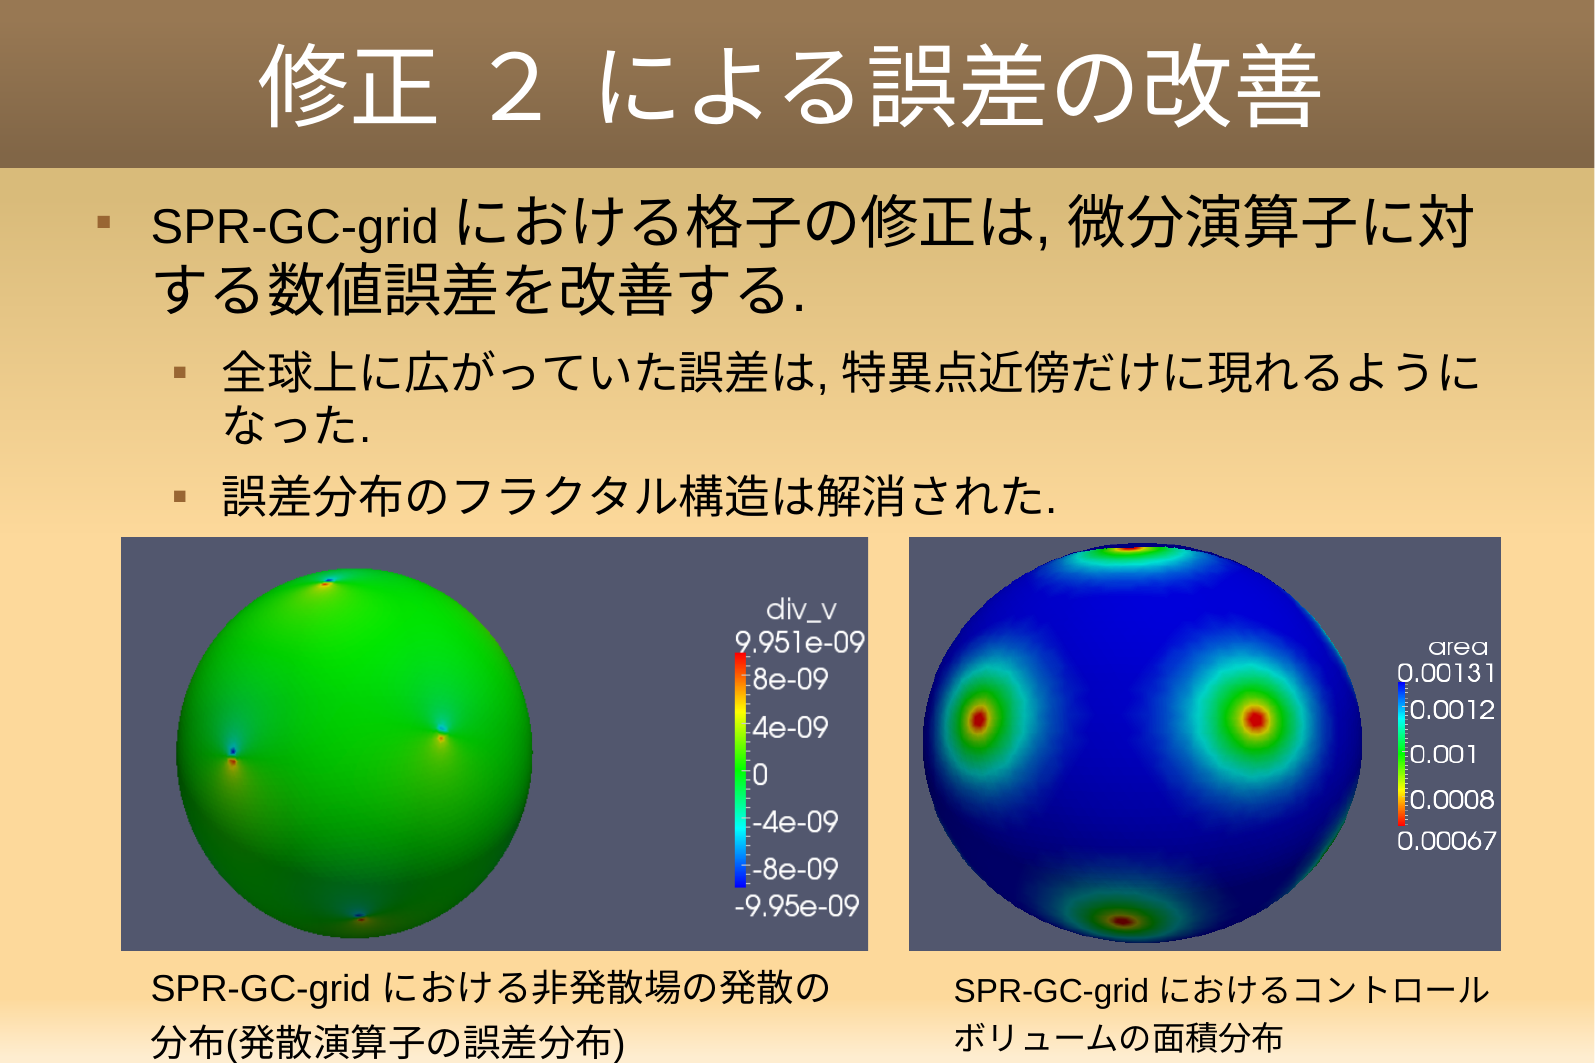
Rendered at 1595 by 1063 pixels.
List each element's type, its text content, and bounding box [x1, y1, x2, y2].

picture [293, 1050, 300, 1056]
list SPR-GC-grid における格子の修正は, 微分演算子に対する数値誤差を改善する. 全球上に広がっていた誤差は, 特異点近傍だけに現れるようになった. 誤差分布のフラクタル構造は解消された. [79, 189, 1515, 892]
picture [0, 0, 1595, 1063]
text_box SPR-GC-grid におけるコントロールボリュームの面積分布 [938, 956, 1536, 1045]
text_box SPR-GC-grid における非発散場の発散の分布(発散演算子の誤差分布) [135, 950, 857, 1050]
picture [231, 1050, 620, 1063]
title 修正 ２ による誤差の改善 [74, 0, 1510, 178]
